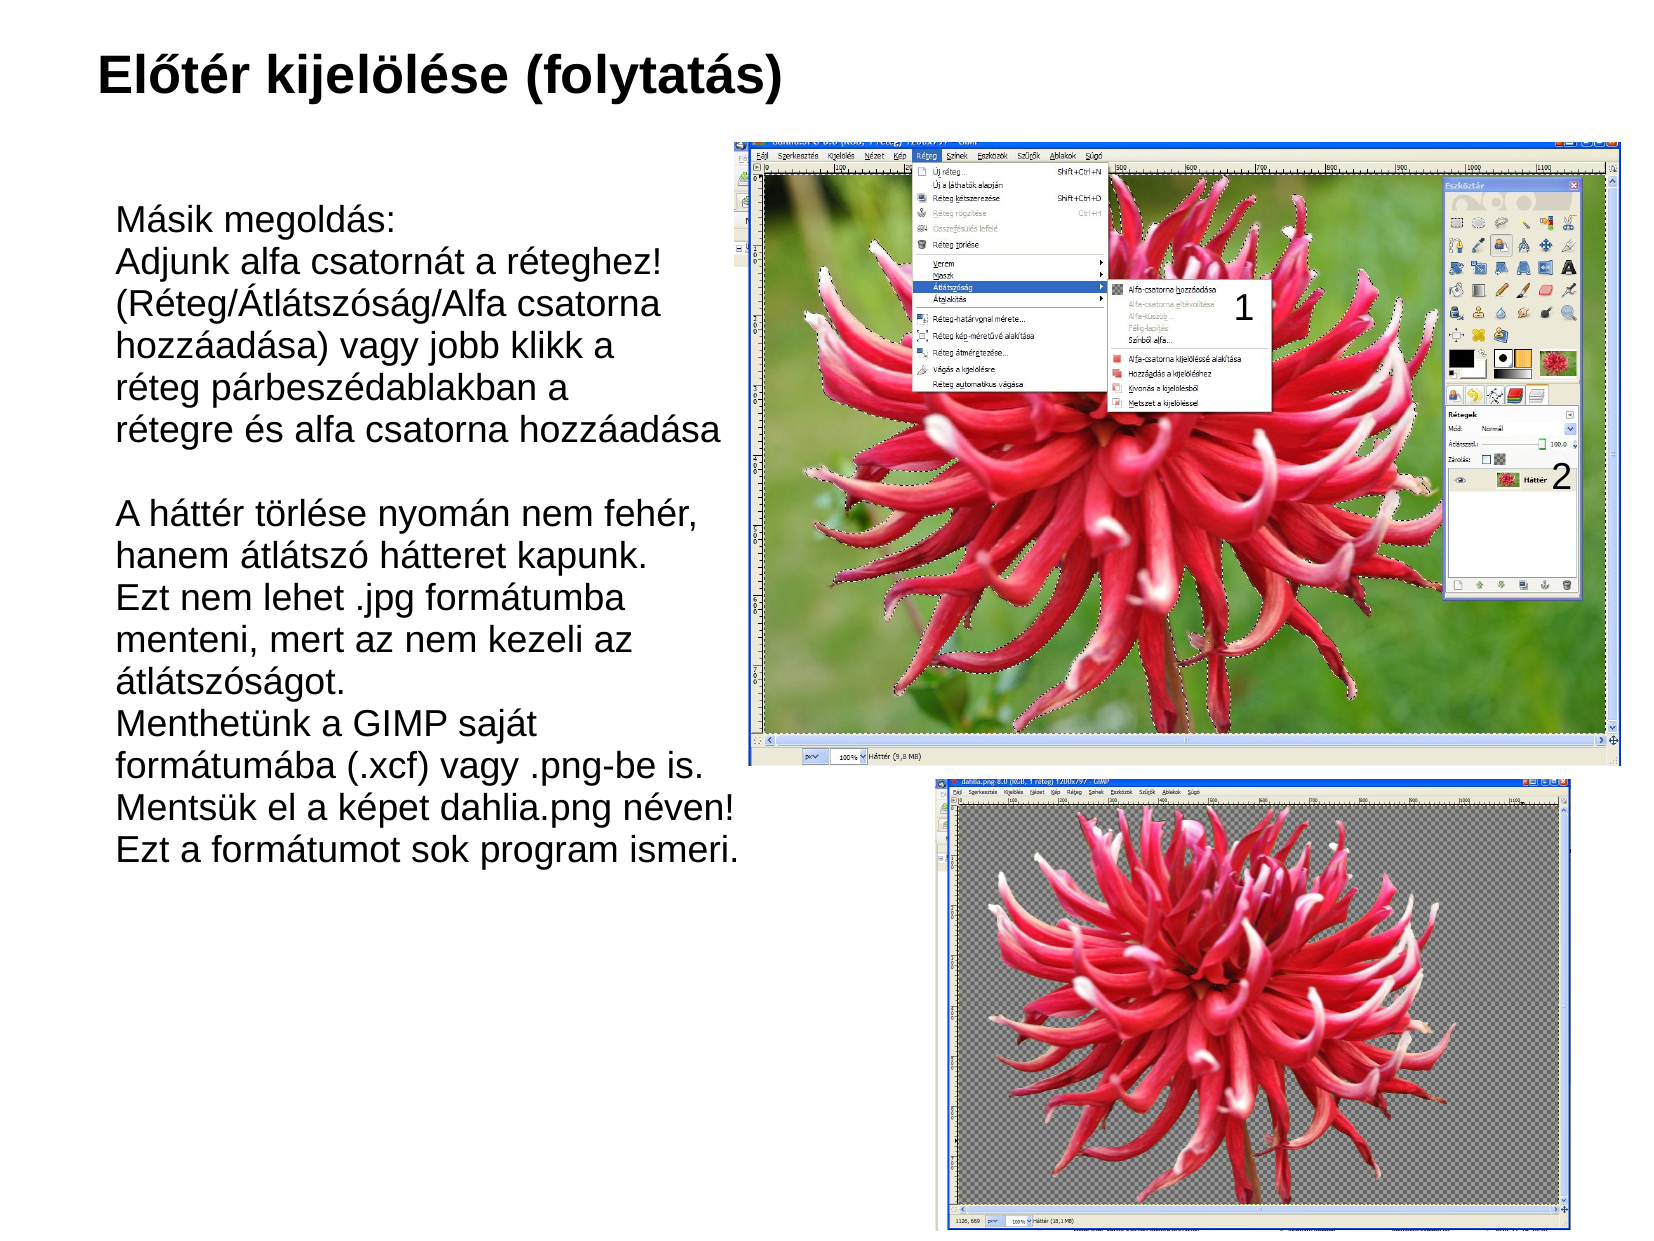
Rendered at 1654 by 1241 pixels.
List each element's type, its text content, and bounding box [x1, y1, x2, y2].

picture [734, 142, 1621, 766]
picture [935, 779, 1571, 1231]
text_box Előtér kijelölése (folytatás) [82, 36, 800, 114]
text_box Másik megoldás: Adjunk alfa csatornát a réteghez! (Réteg/Átlátszóság/Alfa csatorna hozzáadása) vagy jobb klikk a réteg párbeszédablakban a rétegre és alfa csatorna hozzáadása A háttér törlése nyomán nem fehér, hanem átlátszó hátteret kapunk. Ezt nem lehet .jpg formátumba menteni, mert az nem kezeli az átlátszóságot. Menthetünk a GIMP saját formátumába (.xcf) vagy .png-be is. Mentsük el a képet dahlia.png néven! Ezt a formátumot sok program ismeri. [100, 190, 756, 879]
text_box 2 [1536, 447, 1592, 505]
text_box 1 [1218, 279, 1270, 337]
